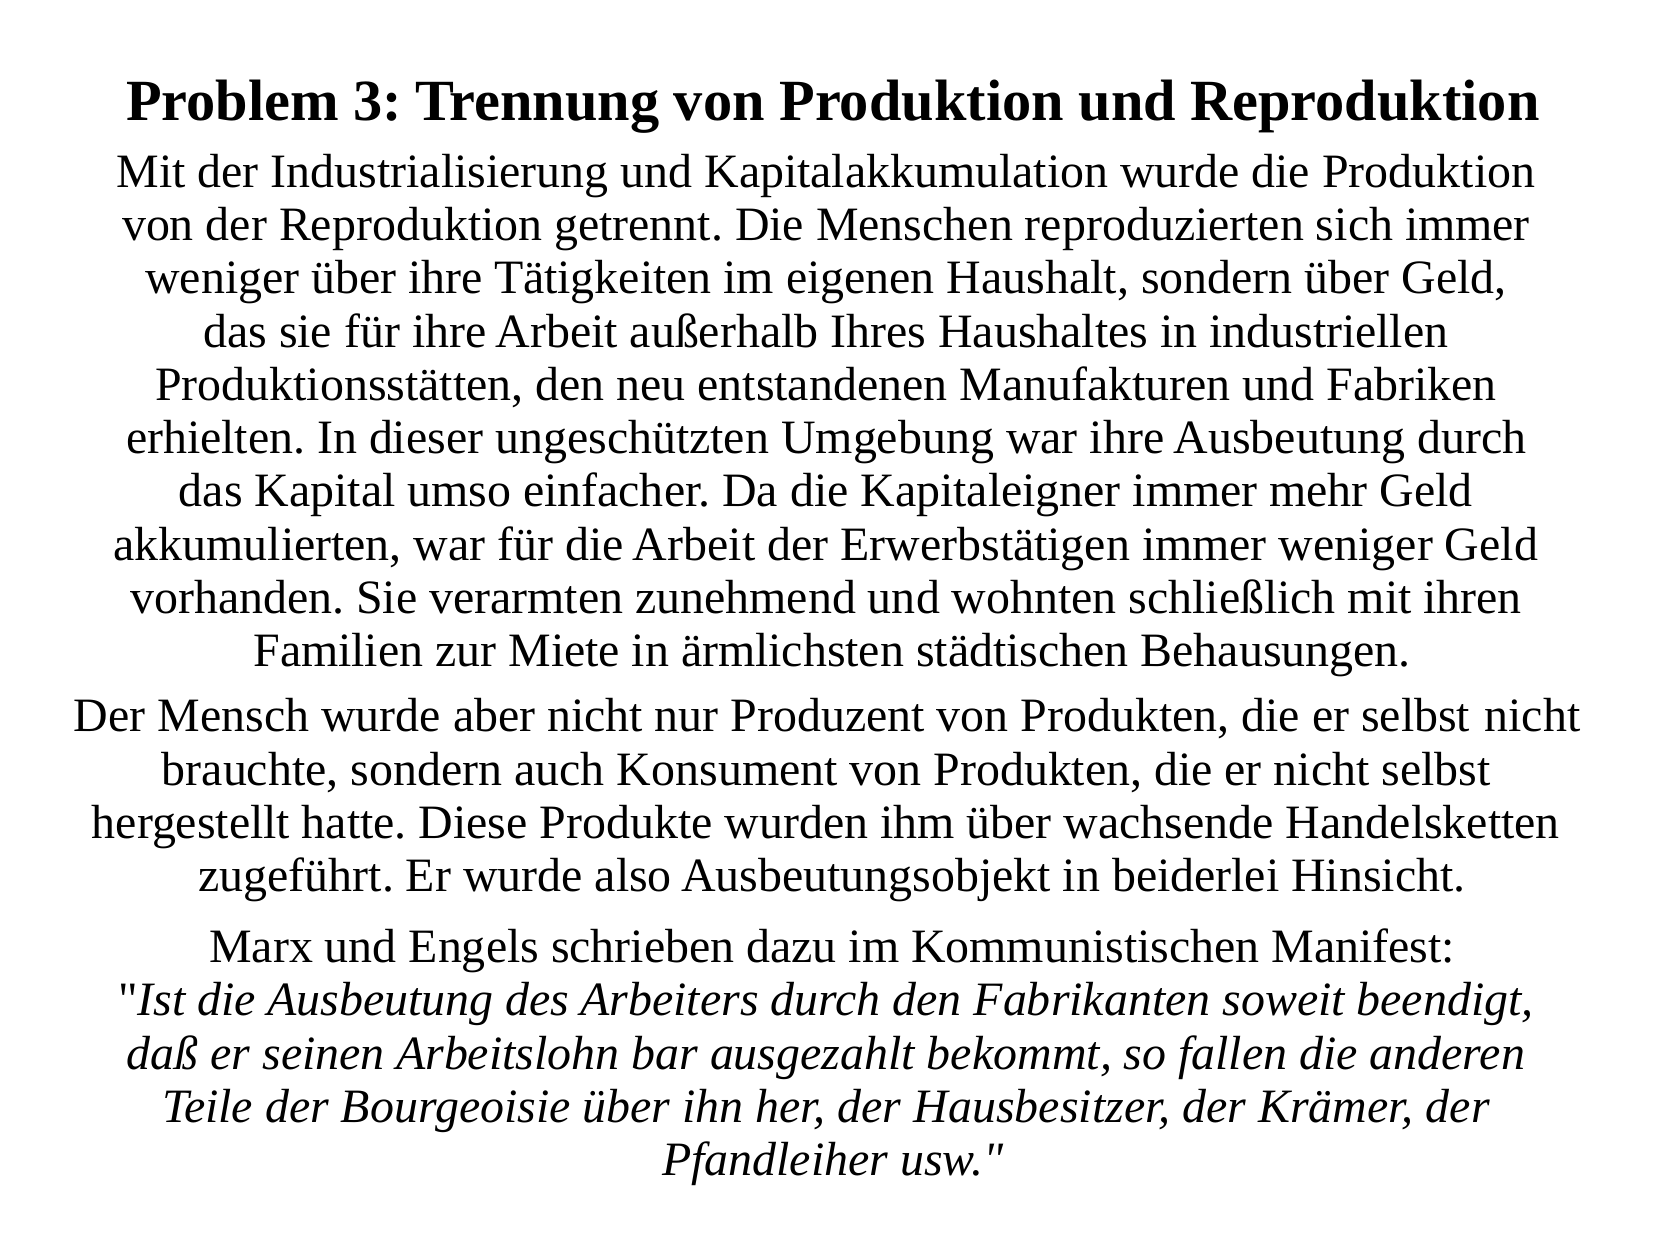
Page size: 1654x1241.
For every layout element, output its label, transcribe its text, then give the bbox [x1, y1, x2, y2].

text_box Problem 3: Trennung von Produktion und Reproduktion Mit der Industrialisierung und Kapitalakkumulation wurde die Produktion von der Reproduktion getrennt. Die Menschen reproduzierten sich immer weniger über ihre Tätigkeiten im eigenen Haushalt, sondern über Geld, das sie für ihre Arbeit außerhalb Ihres Haushaltes in industriellen Produktionsstätten, den neu entstandenen Manufakturen und Fabriken erhielten. In dieser ungeschützten Umgebung war ihre Ausbeutung durch das Kapital umso einfacher. Da die Kapitaleigner immer mehr Geld akkumulierten, war für die Arbeit der Erwerbstätigen immer weniger Geld vorhanden. Sie verarmten zunehmend und wohnten schließlich mit ihren Familien zur Miete in ärmlichsten städtischen Behausungen. Der Mensch wurde aber nicht nur Produzent von Produkten, die er selbst nicht brauchte, sondern auch Konsument von Produkten, die er nicht selbst hergestellt hatte. Diese Produkte wurden ihm über wachsende Handelsketten zugeführt. Er wurde also Ausbeutungsobjekt in beiderlei Hinsicht. Marx und Engels schrieben dazu im Kommunistischen Manifest: "Ist die Ausbeutung des Arbeiters durch den Fabrikanten soweit beendigt, daß er seinen Arbeitslohn bar ausgezahlt bekommt, so fallen die anderen Teile der Bourgeoisie über ihn her, der Hausbesitzer, der Krämer, der Pfandleiher usw." [59, 60, 1608, 1194]
